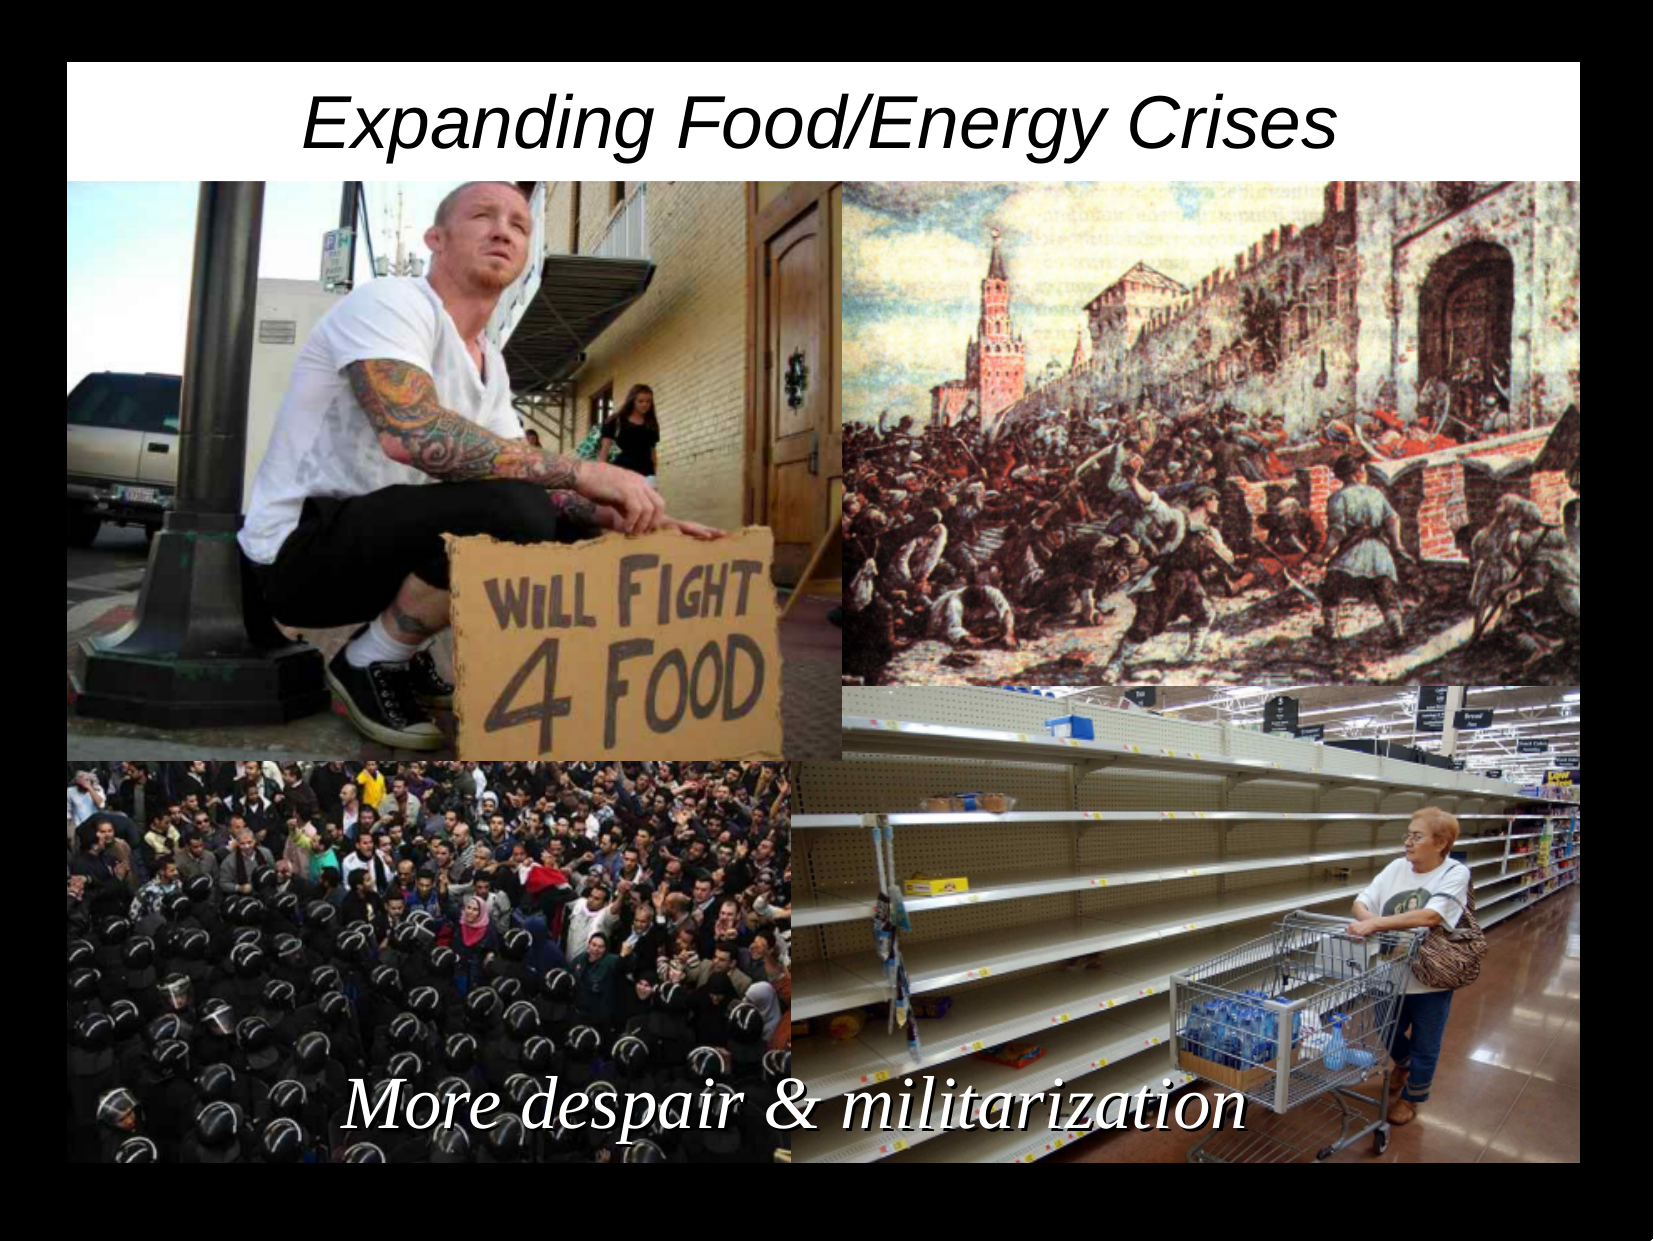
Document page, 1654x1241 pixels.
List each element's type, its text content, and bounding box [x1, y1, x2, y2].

text_box [67, 174, 1580, 182]
text_box More despair & militarization [74, 1016, 1517, 1163]
picture [67, 182, 1580, 1163]
text_box [67, 62, 1580, 70]
text_box Expanding Food/Energy Crises [67, 70, 1580, 174]
